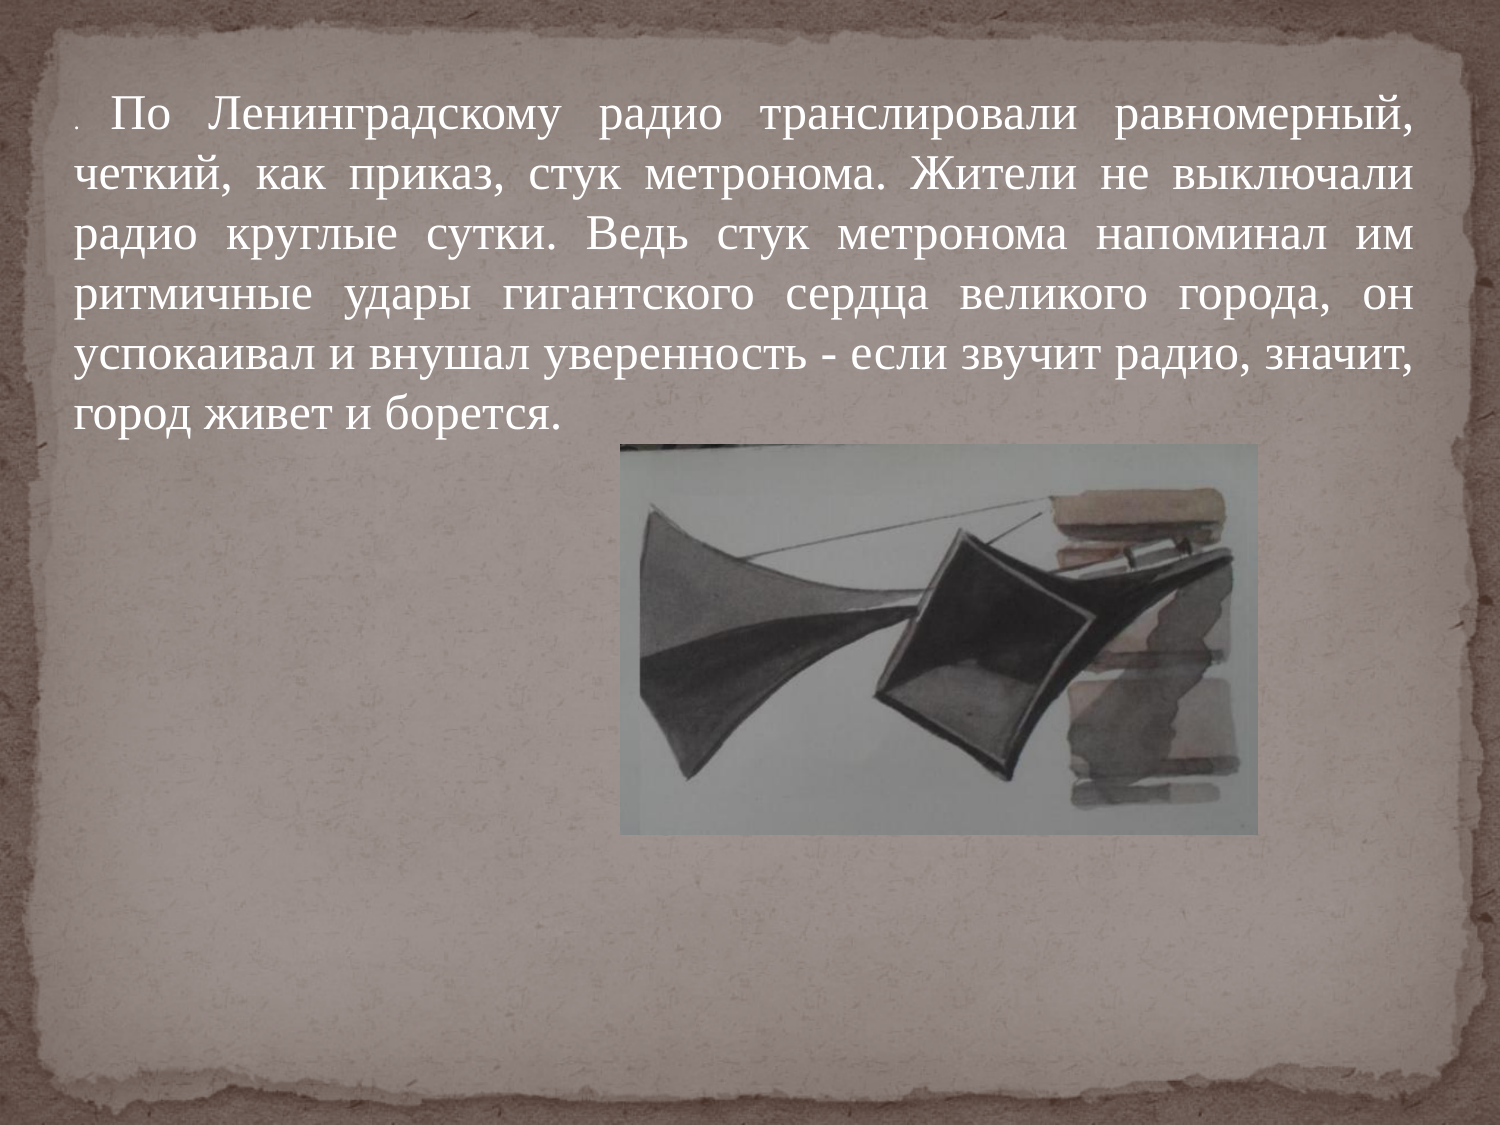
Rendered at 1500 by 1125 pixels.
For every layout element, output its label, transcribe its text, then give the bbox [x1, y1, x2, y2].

text_box . По Ленинградскому радио транслировали равномерный, четкий, как приказ, стук метронома. Жители не выключали радио круглые сутки. Ведь стук метронома напоминал им ритмичные удары гигантского сердца великого города, он успокаивал и внушал уверенность - если звучит радио, значит, город живет и борется. [59, 72, 1430, 507]
picture [620, 507, 1258, 835]
